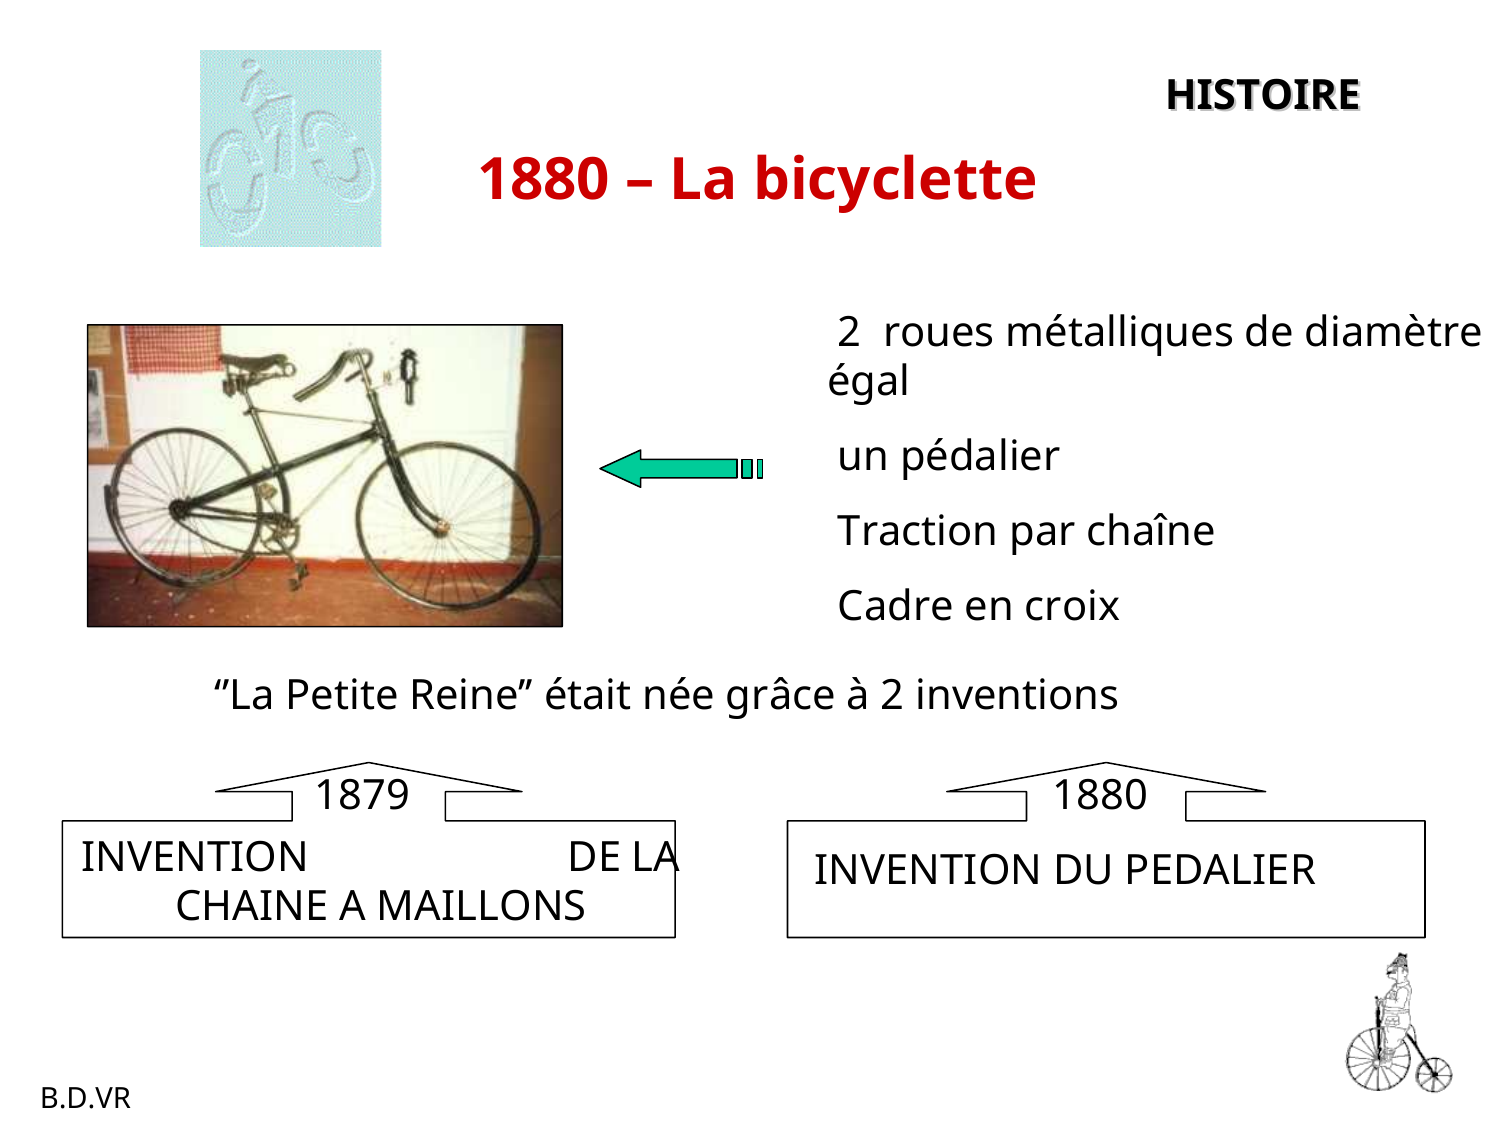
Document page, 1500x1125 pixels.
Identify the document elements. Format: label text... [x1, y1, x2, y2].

text_box 2 roues métalliques de diamètre égal un pédalier Traction par chaîne Cadre en croix [812, 299, 1500, 658]
text_box 1879 [300, 762, 488, 825]
picture [1337, 949, 1471, 1100]
text_box B.D.VR [24, 1073, 175, 1125]
text_box INVENTION DU PEDALIER [800, 837, 1413, 913]
picture [89, 326, 561, 625]
text_box INVENTION DE LA CHAINE A MAILLONS [62, 825, 700, 952]
text_box 1880 – La bicyclette [462, 137, 1188, 235]
chart [200, 50, 382, 247]
text_box ‘’La Petite Reine’’ était née grâce à 2 inventions [200, 662, 1225, 738]
text_box HISTOIRE [1150, 62, 1402, 128]
text_box 1880 [1037, 762, 1201, 837]
